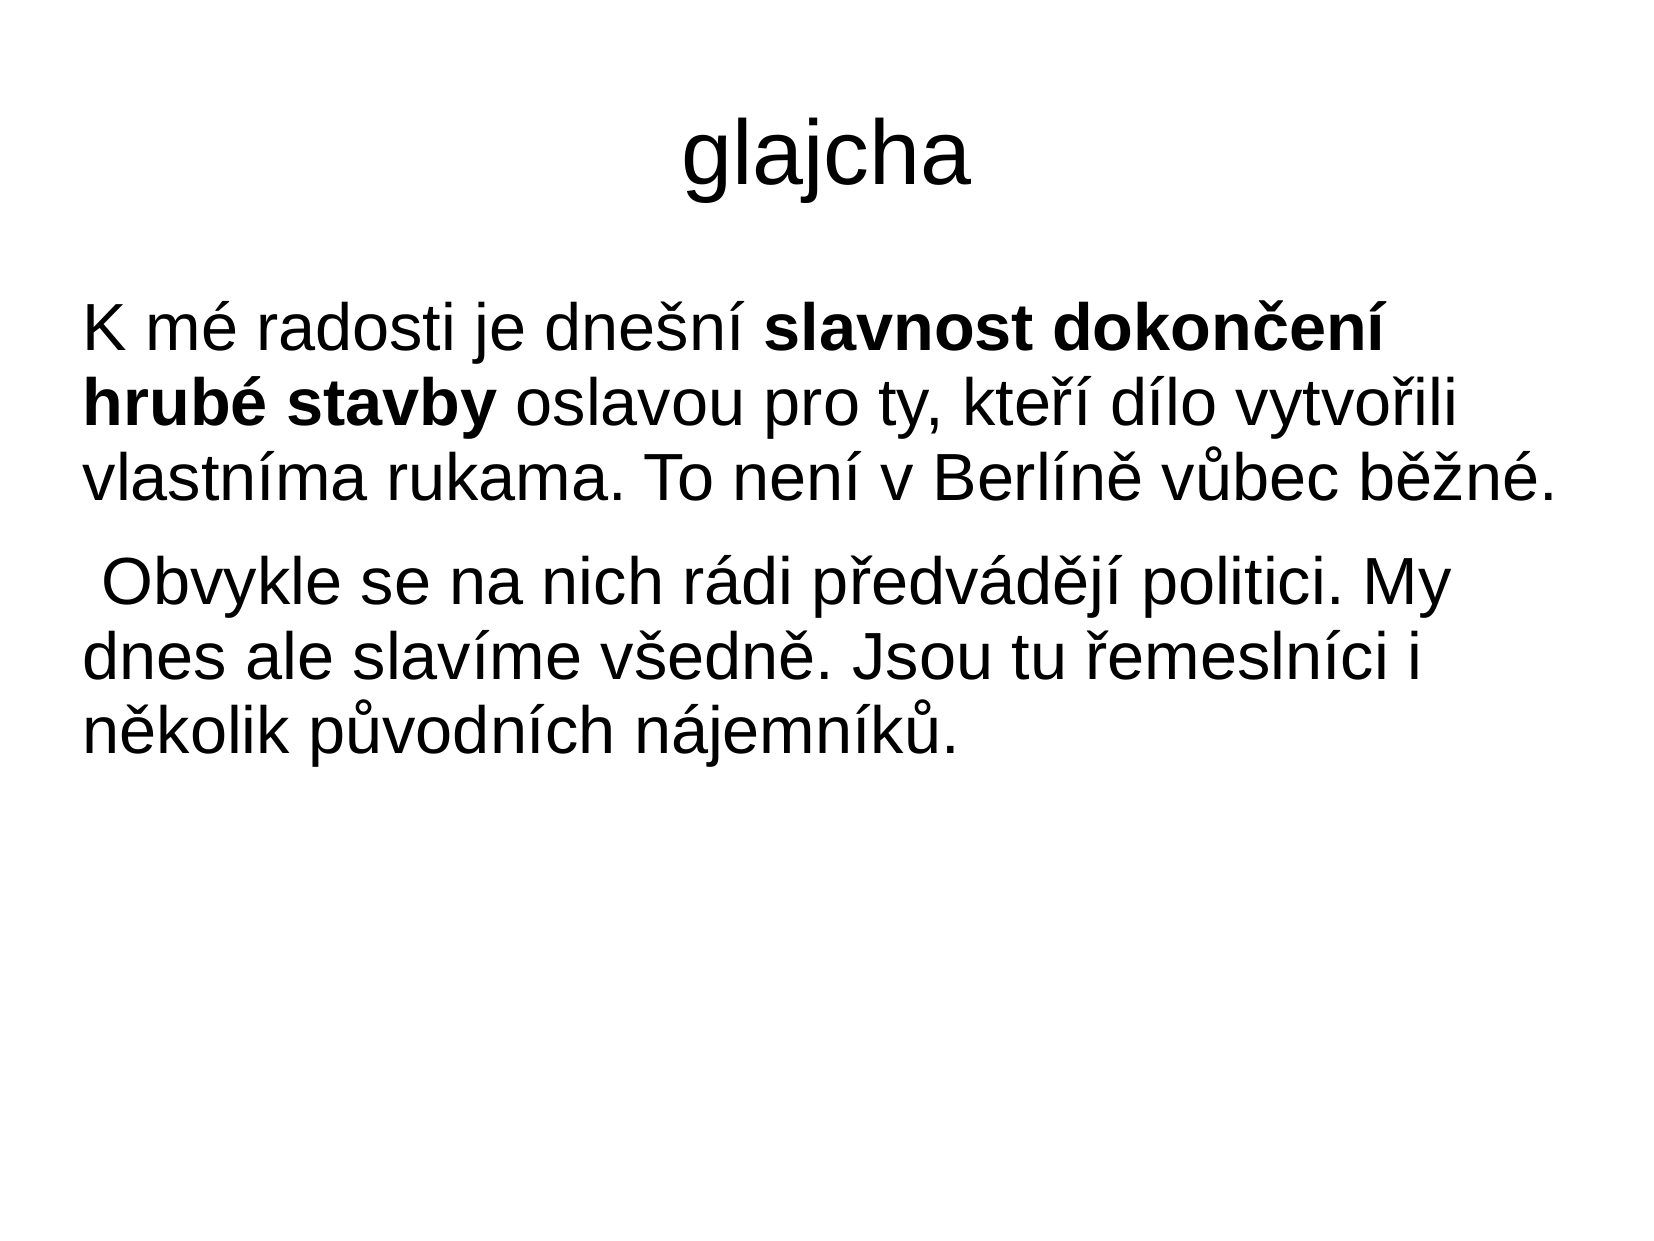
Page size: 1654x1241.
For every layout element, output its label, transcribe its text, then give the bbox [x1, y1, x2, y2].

list K mé radosti je dnešní slavnost dokončení hrubé stavby oslavou pro ty, kteří dílo vytvořili vlastníma rukama. To není v Berlíně vůbec běžné. Obvykle se na nich rádi předvádějí politici. My dnes ale slavíme všedně. Jsou tu řemeslníci i několik původních nájemníků. [82, 290, 1571, 1010]
title glajcha [82, 49, 1571, 257]
